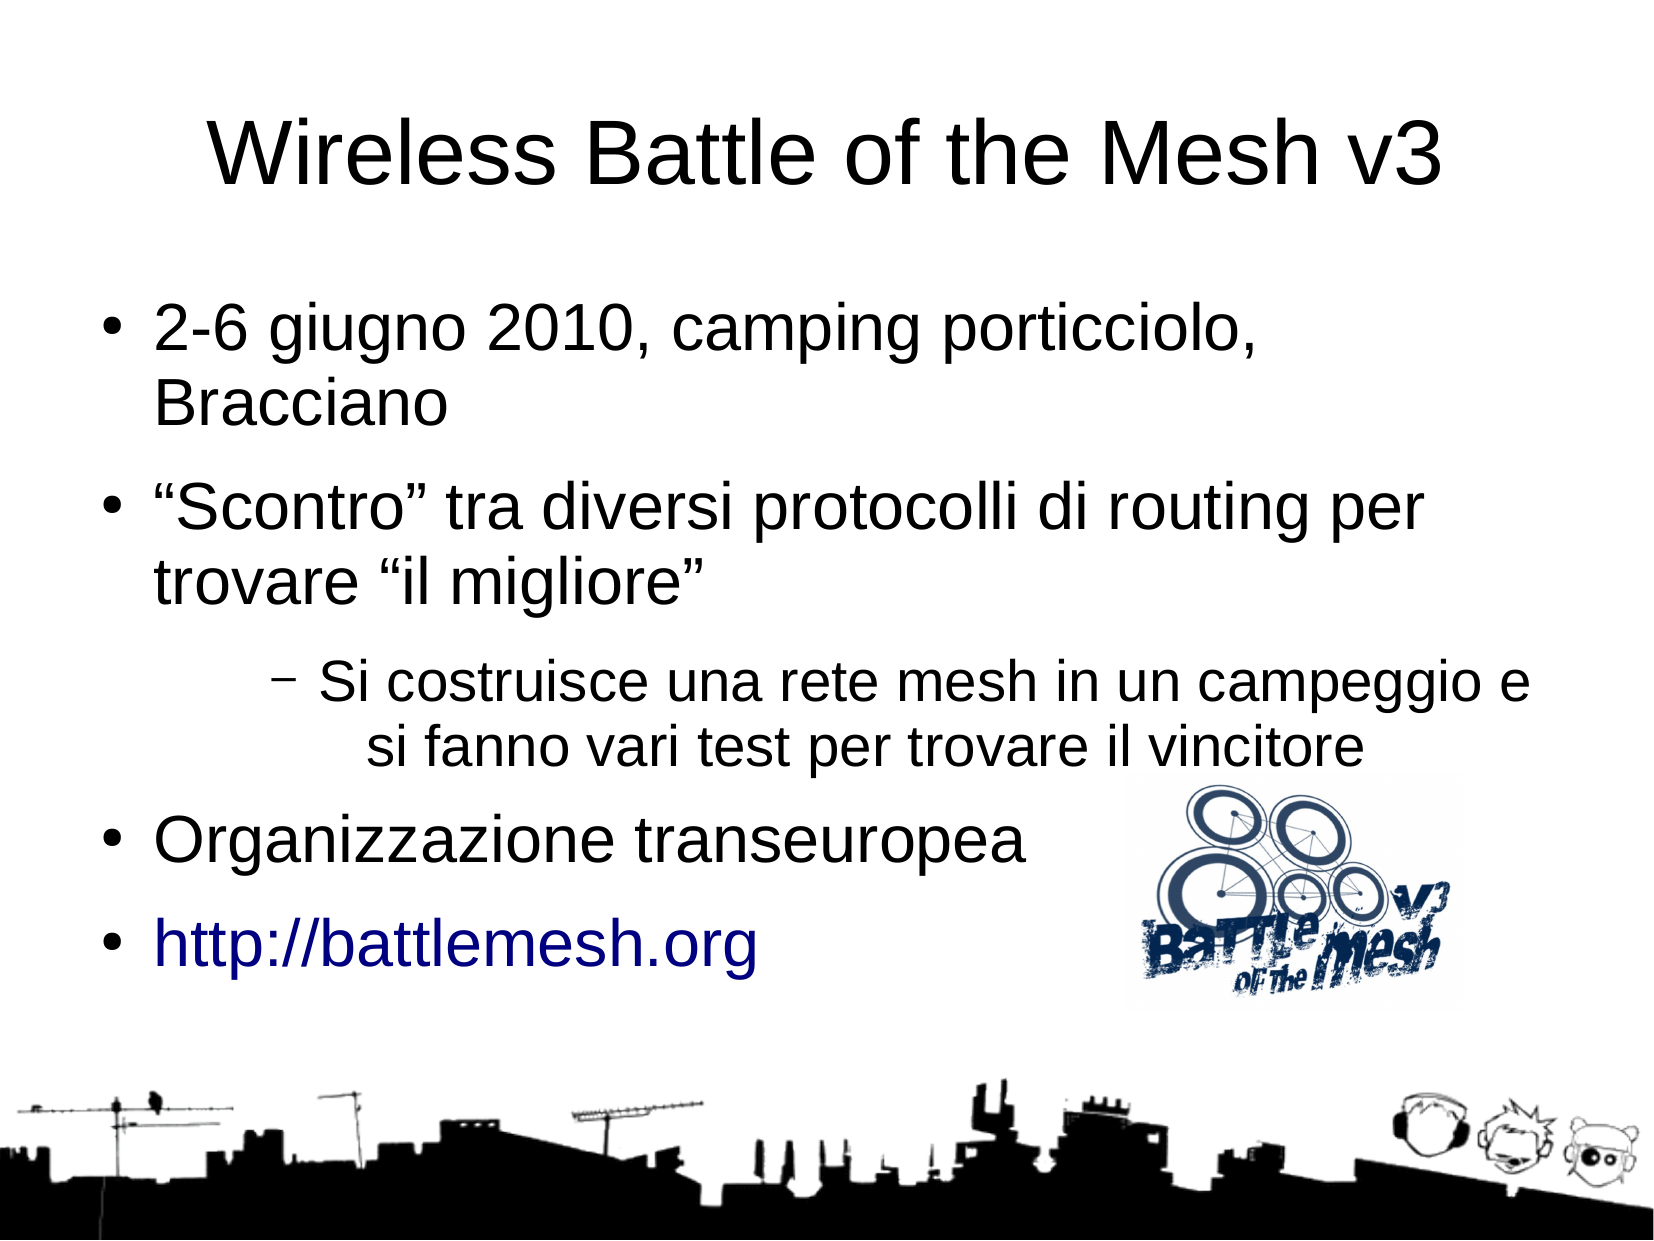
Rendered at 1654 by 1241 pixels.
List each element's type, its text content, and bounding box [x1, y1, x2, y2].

picture [0, 1077, 1654, 1240]
list 2-6 giugno 2010, camping porticciolo, Bracciano “Scontro” tra diversi protocolli di routing per trovare “il migliore” Si costruisce una rete mesh in un campeggio e si fanno vari test per trovare il vincitore Organizzazione transeuropea http://battlemesh.org [82, 290, 1571, 1094]
title Wireless Battle of the Mesh v3 [82, 56, 1571, 250]
picture [1125, 771, 1463, 1013]
